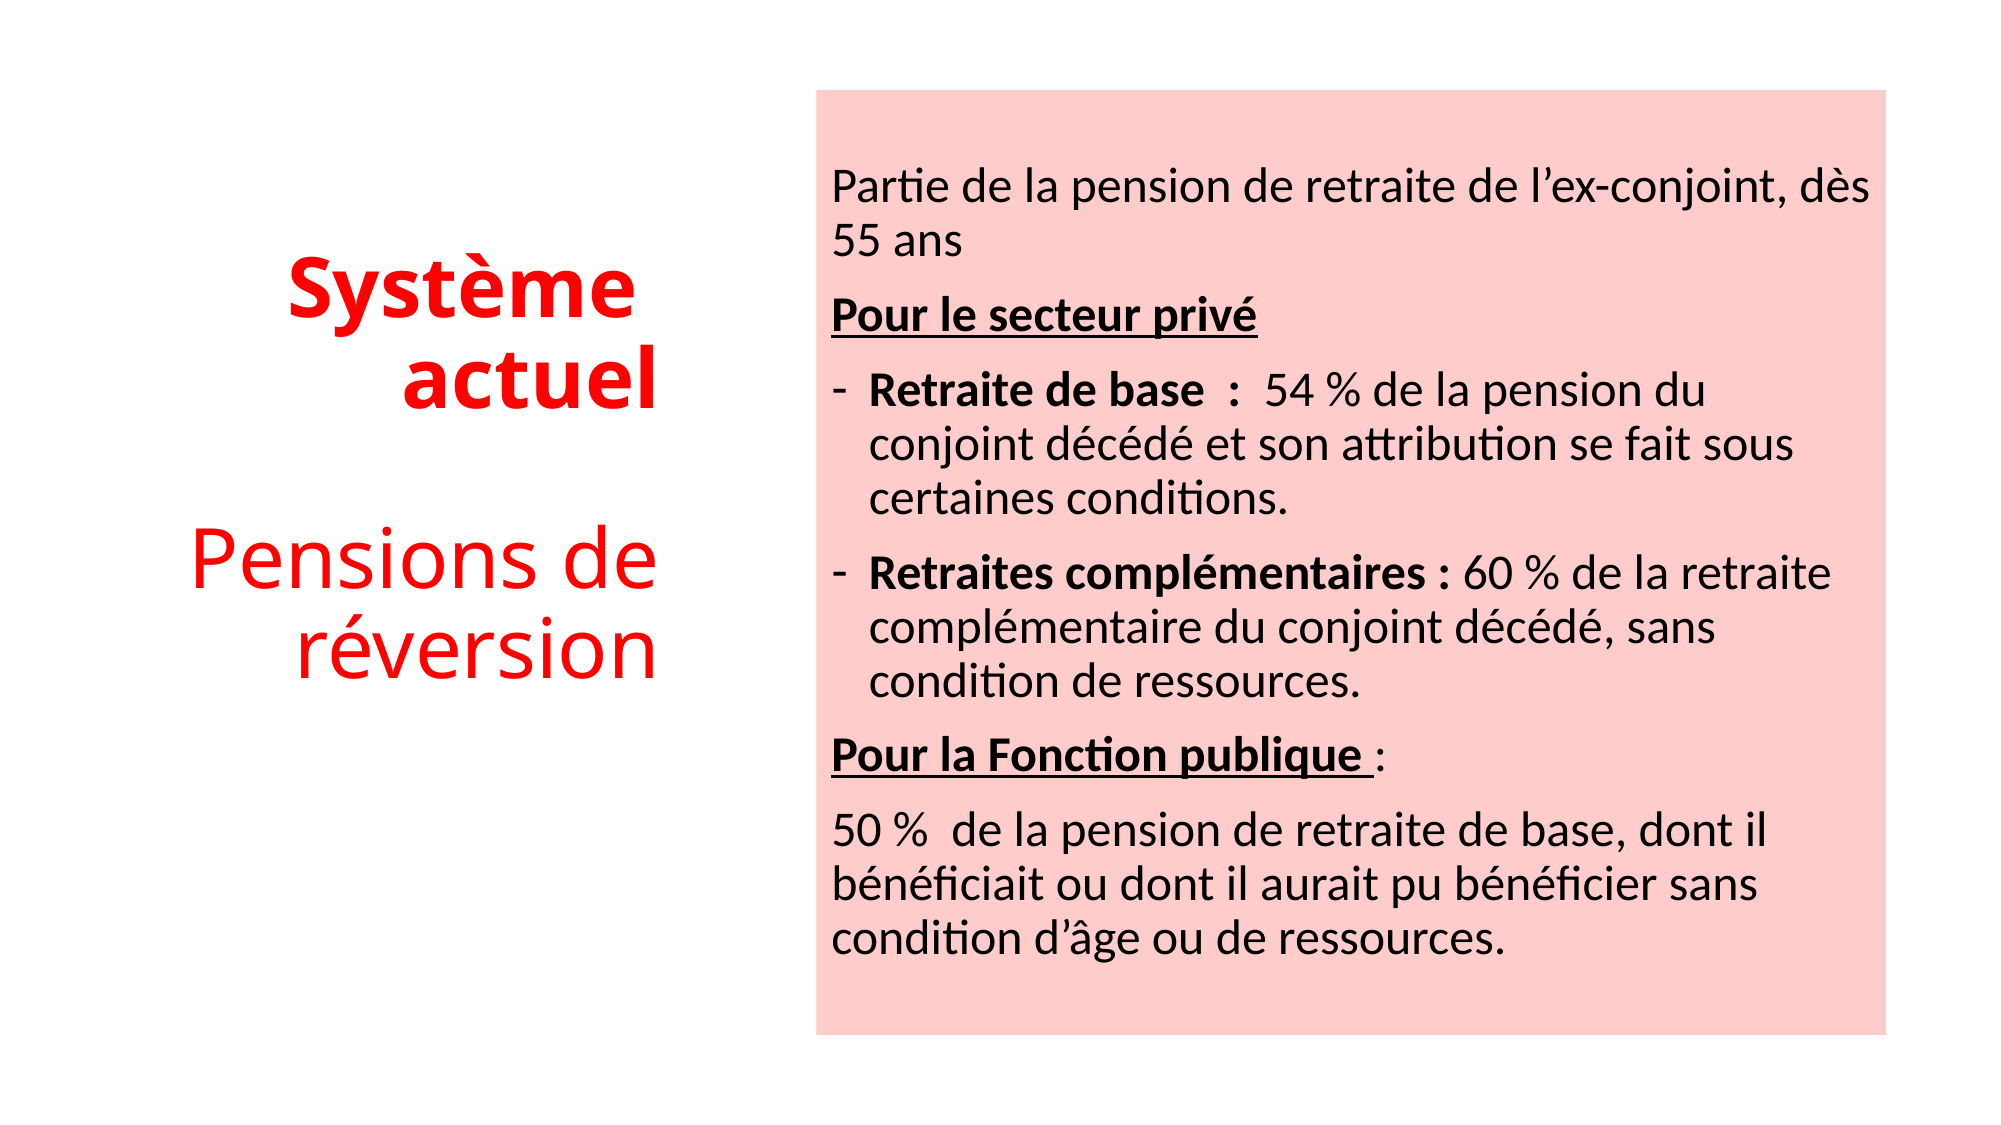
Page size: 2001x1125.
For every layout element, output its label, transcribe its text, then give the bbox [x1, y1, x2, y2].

title Système actuel Pensions de réversion [137, 158, 711, 967]
list Partie de la pension de retraite de l’ex-conjoint, dès 55 ans Pour le secteur privé Retraite de base : 54 % de la pension du conjoint décédé et son attribution se fait sous certaines conditions. Retraites complémentaires : 60 % de la retraite complémentaire du conjoint décédé, sans condition de ressources. Pour la Fonction publique : 50 % de la pension de retraite de base, dont il bénéficiait ou dont il aurait pu bénéficier sans condition d’âge ou de ressources. [816, 90, 1886, 1035]
